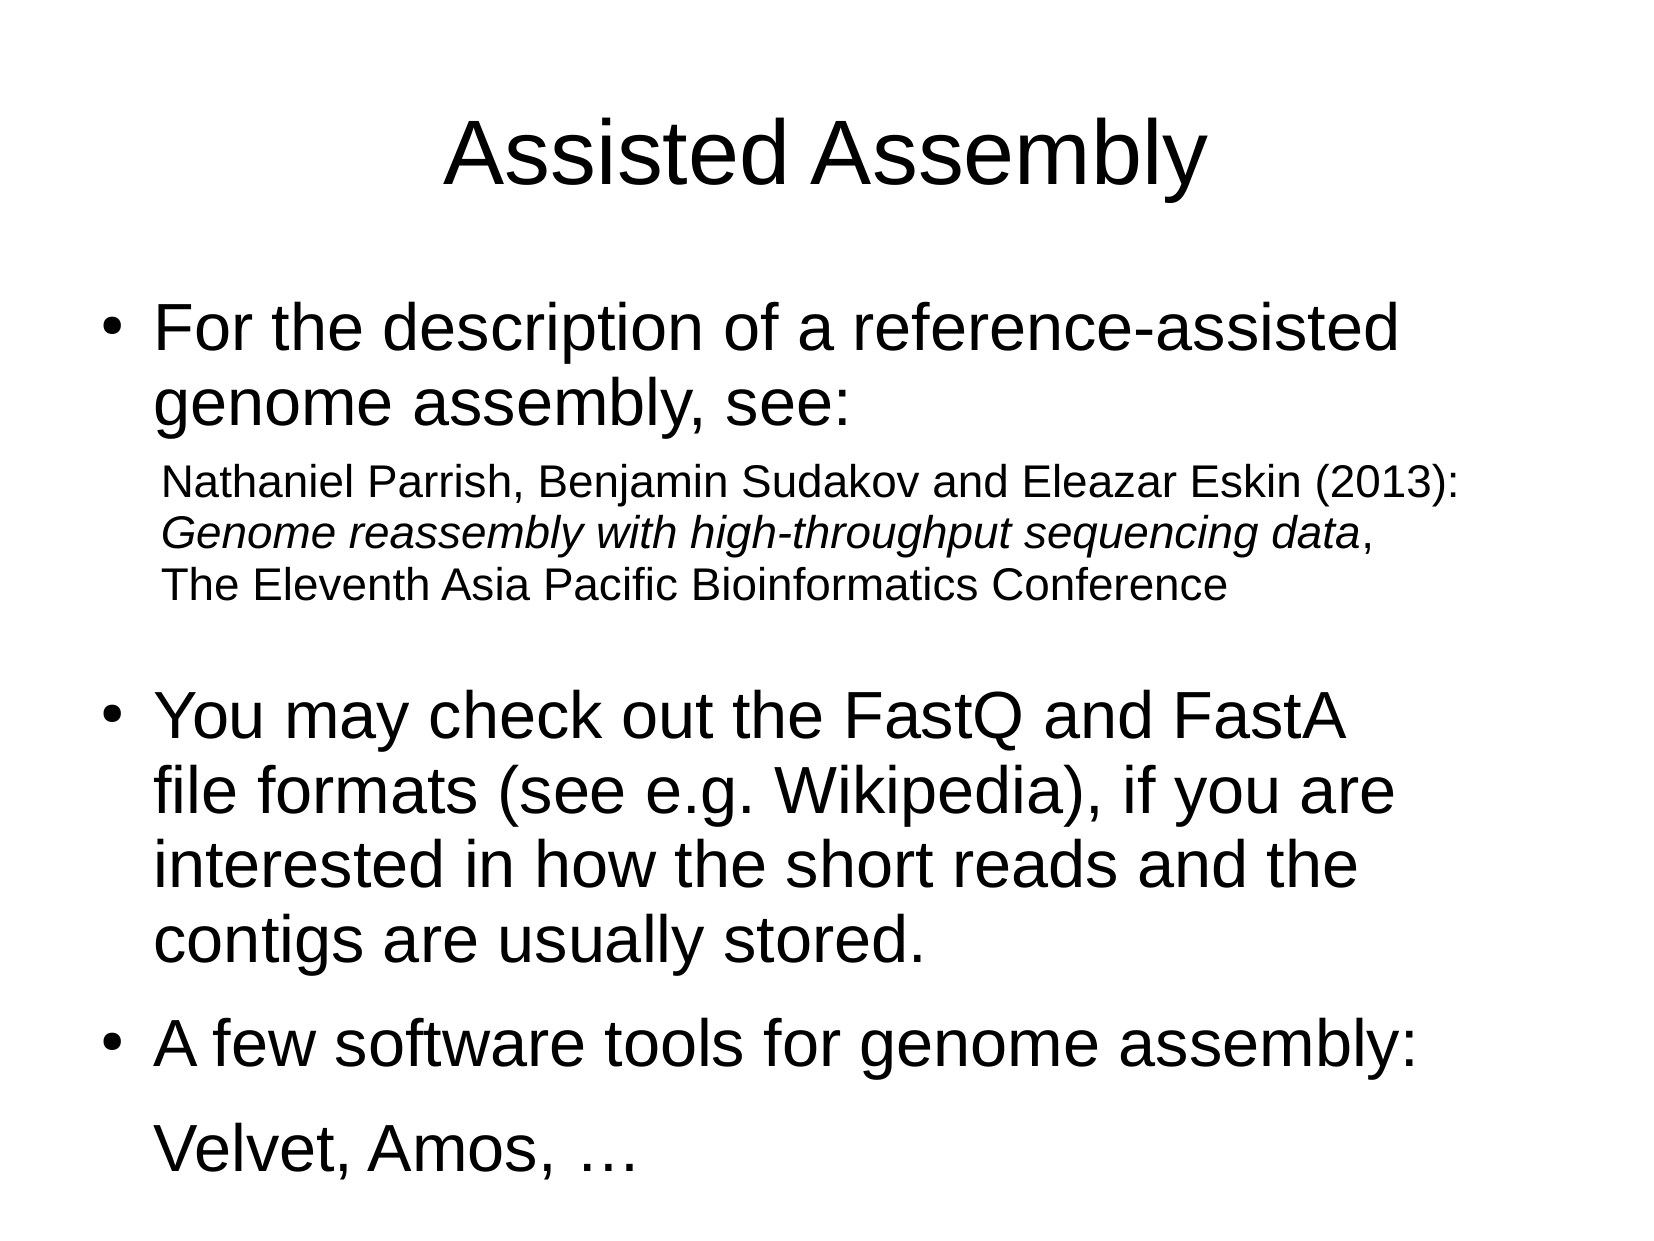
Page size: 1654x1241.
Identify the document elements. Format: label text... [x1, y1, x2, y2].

text_box Nathaniel Parrish, Benjamin Sudakov and Eleazar Eskin (2013): Genome reassembly with high-throughput sequencing data, The Eleventh Asia Pacific Bioinformatics Conference [110, 448, 1489, 617]
title Assisted Assembly [82, 49, 1571, 257]
list For the description of a reference-assisted genome assembly, see: You may check out the FastQ and FastA file formats (see e.g. Wikipedia), if you are interested in how the short reads and the contigs are usually stored. A few software tools for genome assembly: Velvet, Amos, … [82, 290, 1571, 1186]
